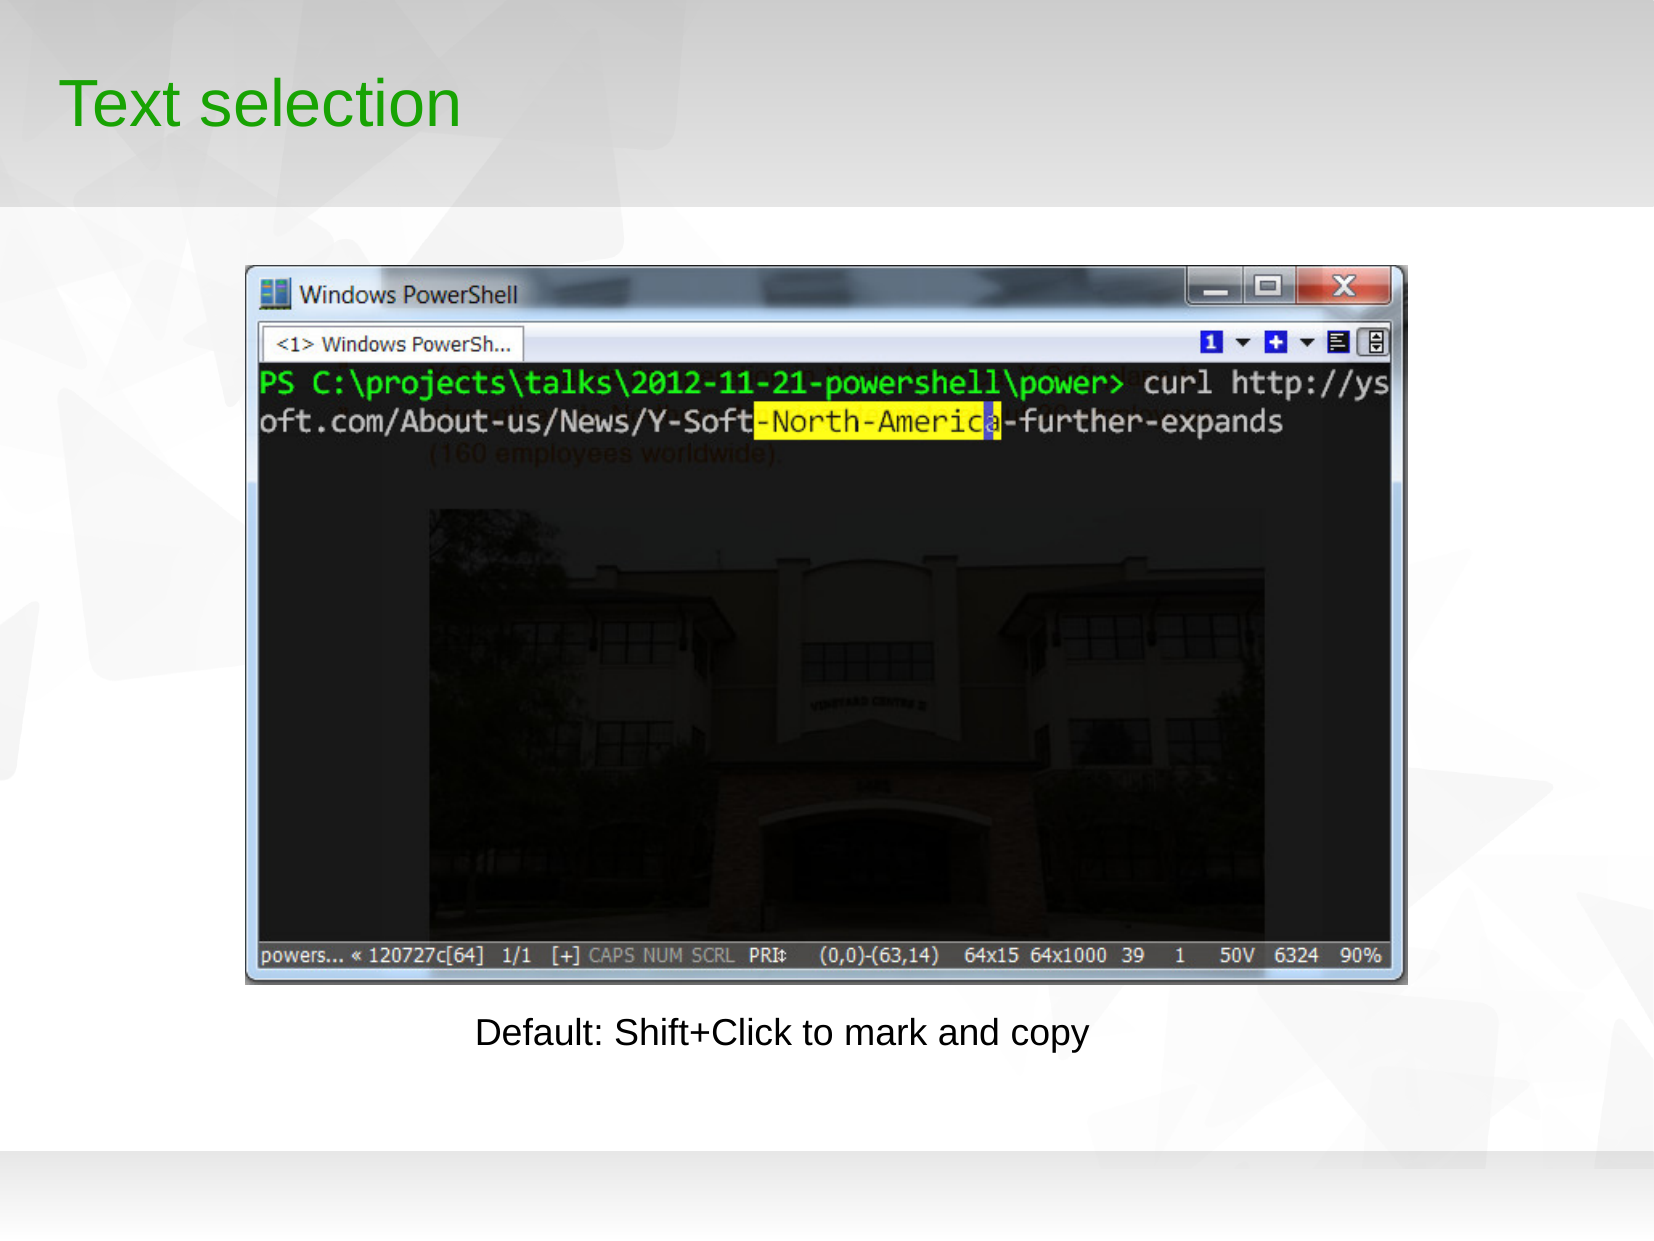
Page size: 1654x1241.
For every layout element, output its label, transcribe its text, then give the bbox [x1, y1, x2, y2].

title Text selection [59, 29, 1595, 178]
picture [0, 0, 1654, 1169]
text_box Default: Shift+Click to mark and copy [236, 1003, 1329, 1061]
